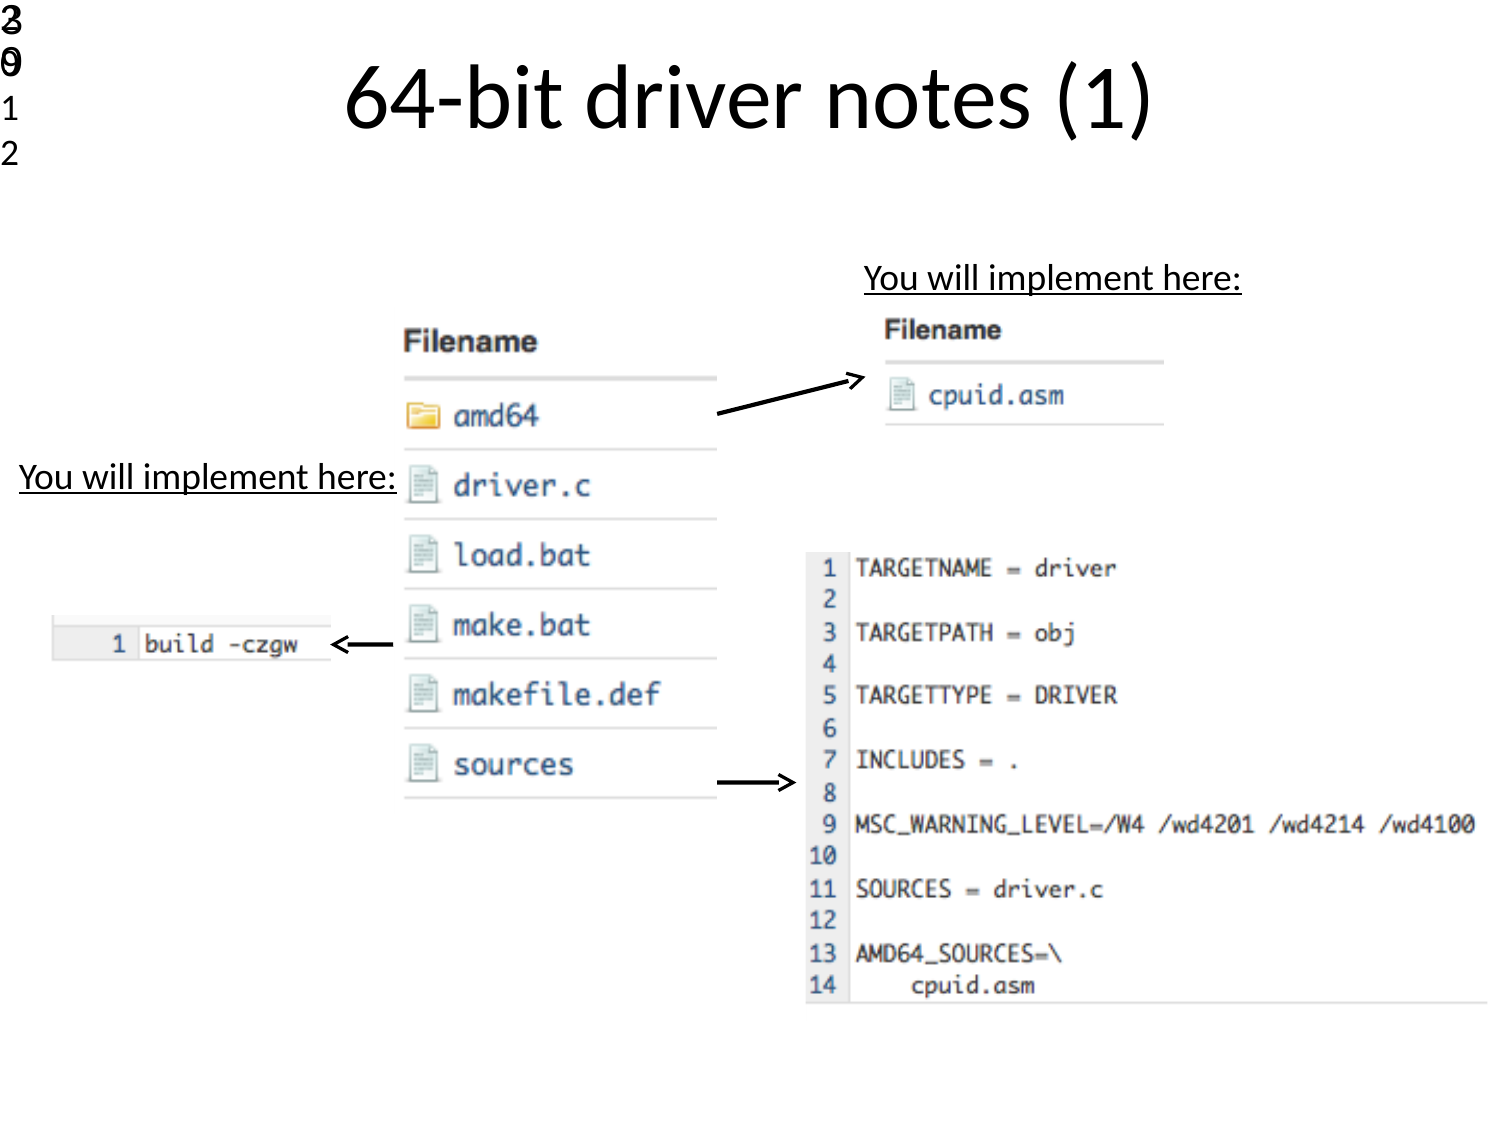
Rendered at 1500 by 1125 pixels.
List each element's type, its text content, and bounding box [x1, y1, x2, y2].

picture [44, 615, 331, 674]
text_box You will implement here: [849, 245, 1258, 306]
title 64-bit driver notes (1) [75, 0, 1425, 186]
picture [865, 308, 1164, 445]
picture [805, 552, 1488, 1022]
text_box You will implement here: [4, 444, 413, 505]
picture [393, 307, 717, 814]
